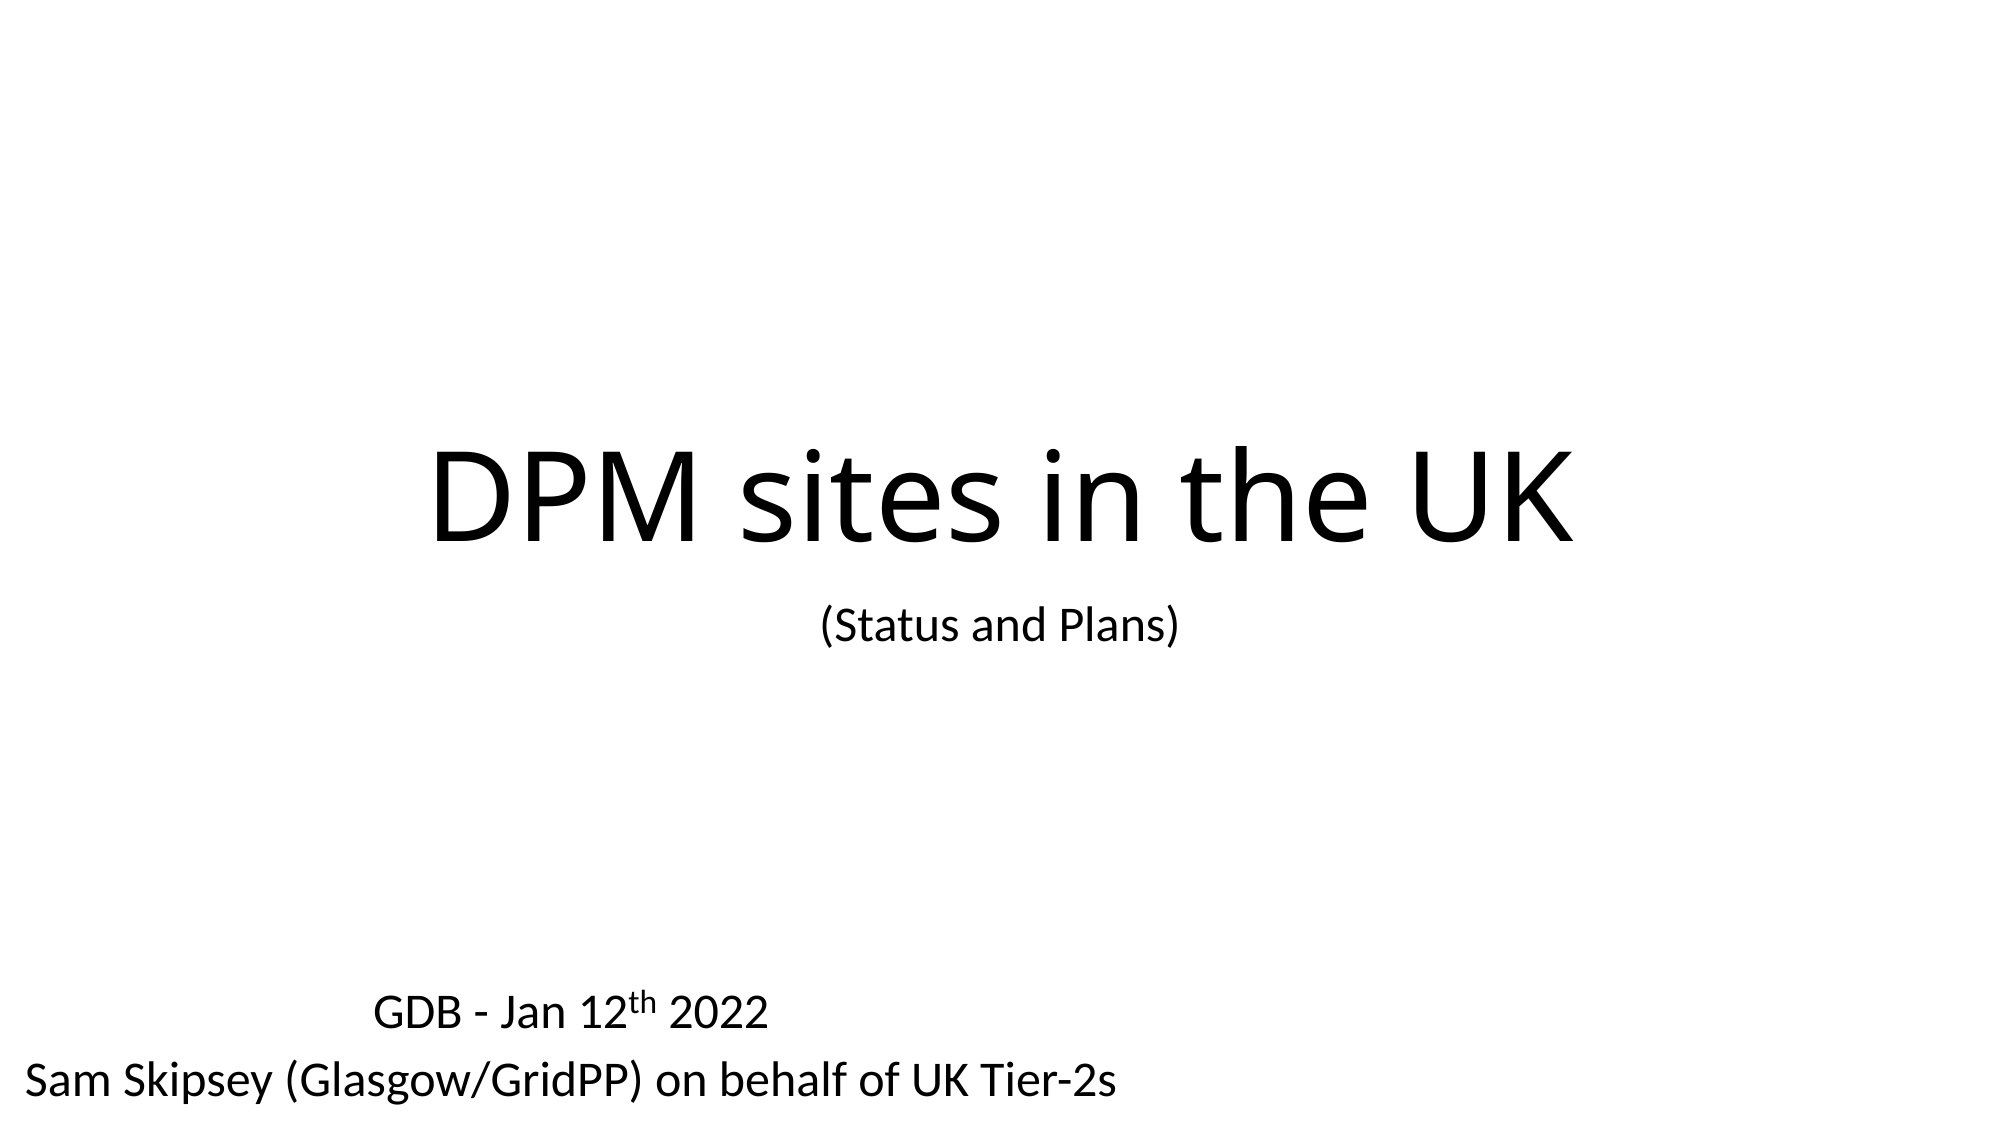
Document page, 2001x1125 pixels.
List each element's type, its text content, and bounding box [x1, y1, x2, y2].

title DPM sites in the UK [249, 184, 1750, 576]
subtitle (Status and Plans) [249, 590, 1750, 863]
text_box GDB - Jan 12th 2022 Sam Skipsey (Glasgow/GridPP) on behalf of UK Tier-2s [0, 982, 1143, 1125]
